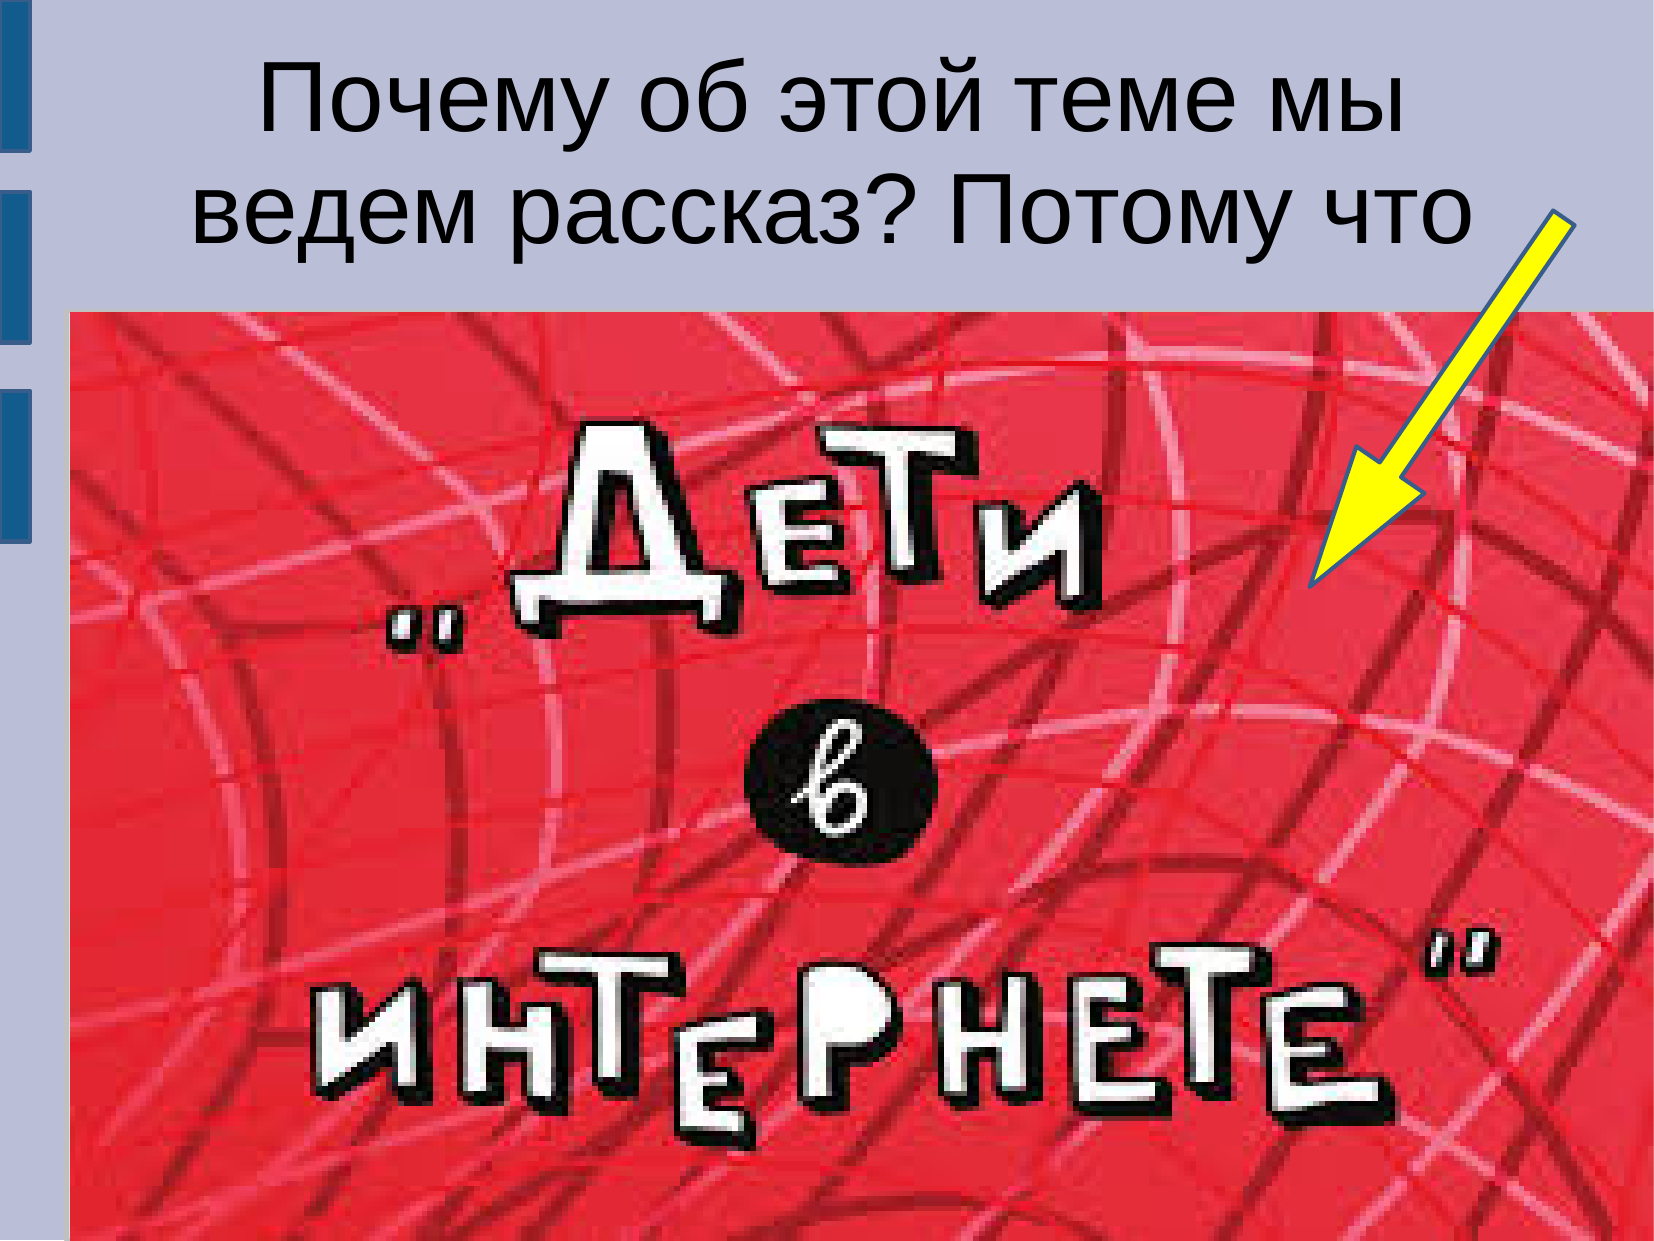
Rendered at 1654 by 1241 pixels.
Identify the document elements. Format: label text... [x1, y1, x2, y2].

list Почему об этой теме мы ведем рассказ? Потому что [70, 41, 1559, 284]
picture [70, 312, 1654, 1241]
text_box [1309, 210, 1575, 588]
